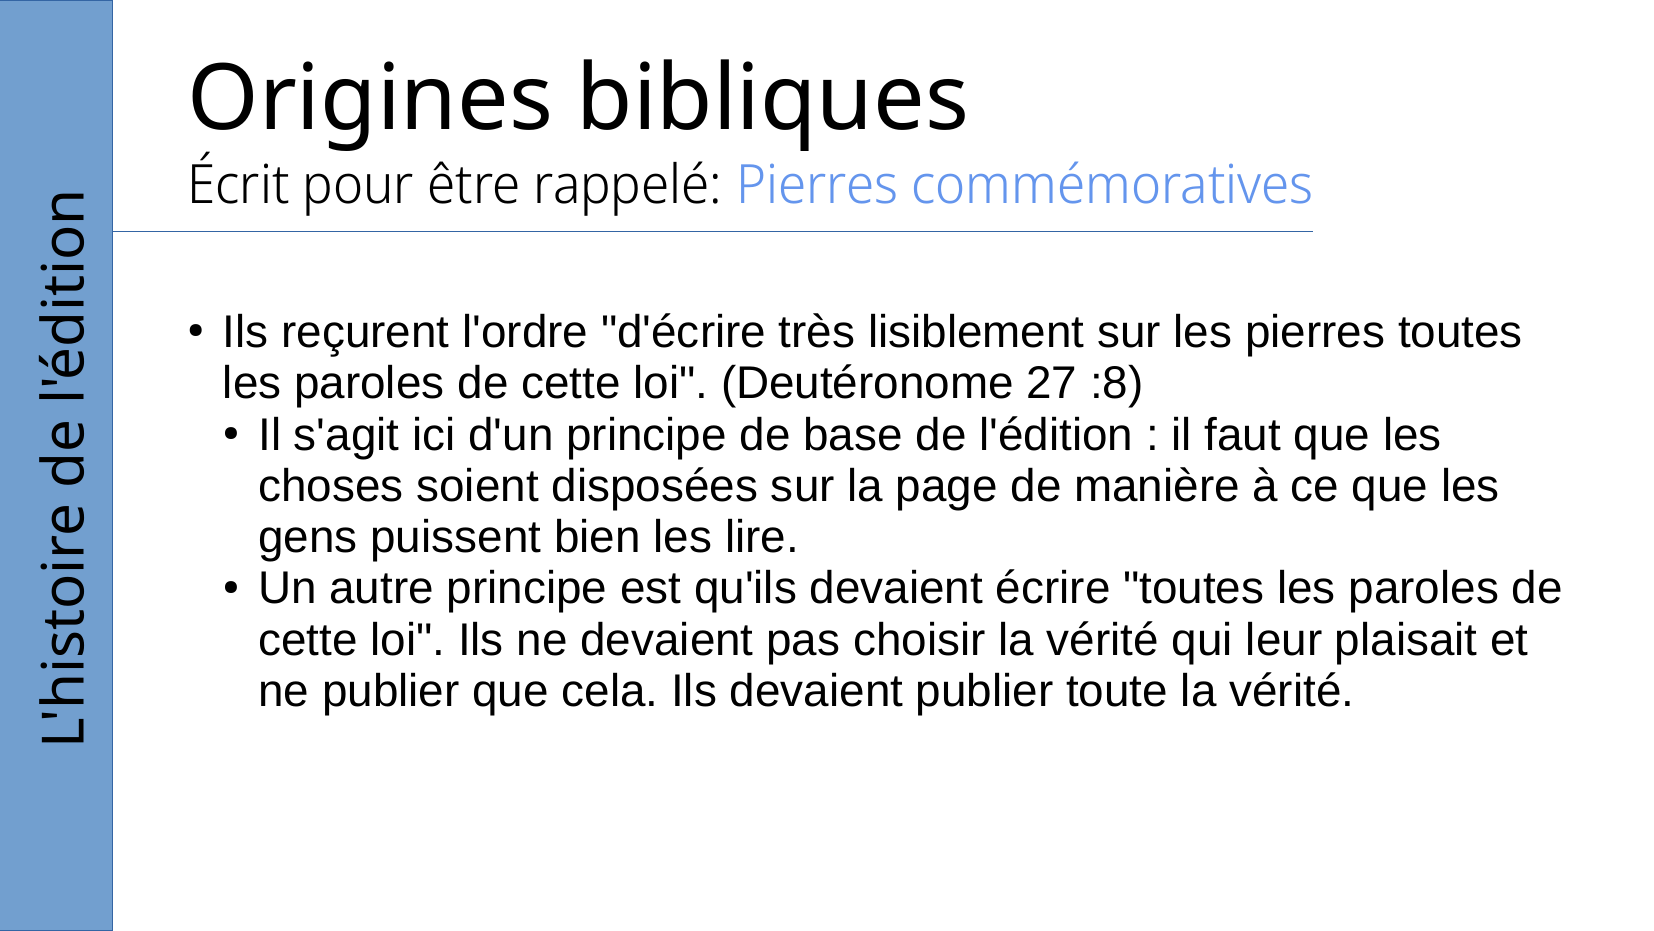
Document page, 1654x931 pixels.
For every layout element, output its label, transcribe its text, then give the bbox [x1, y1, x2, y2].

title Origines bibliques [187, 33, 1571, 125]
text_box [0, 0, 113, 931]
title Écrit pour être rappelé: Pierres commémoratives [187, 125, 1571, 239]
text_box L'histoire de l'édition [13, 37, 105, 901]
subtitle Ils reçurent l'ordre "d'écrire très lisiblement sur les pierres toutes les paroles de cette loi". (Deutéronome 27 :8) Il s'agit ici d'un principe de base de l'édition : il faut que les choses soient disposées sur la page de manière à ce que les gens puissent bien les lire. Un autre principe est qu'ils devaient écrire "toutes les paroles de cette loi". Ils ne devaient pas choisir la vérité qui leur plaisait et ne publier que cela. Ils devaient publier toute la vérité. [187, 306, 1571, 846]
